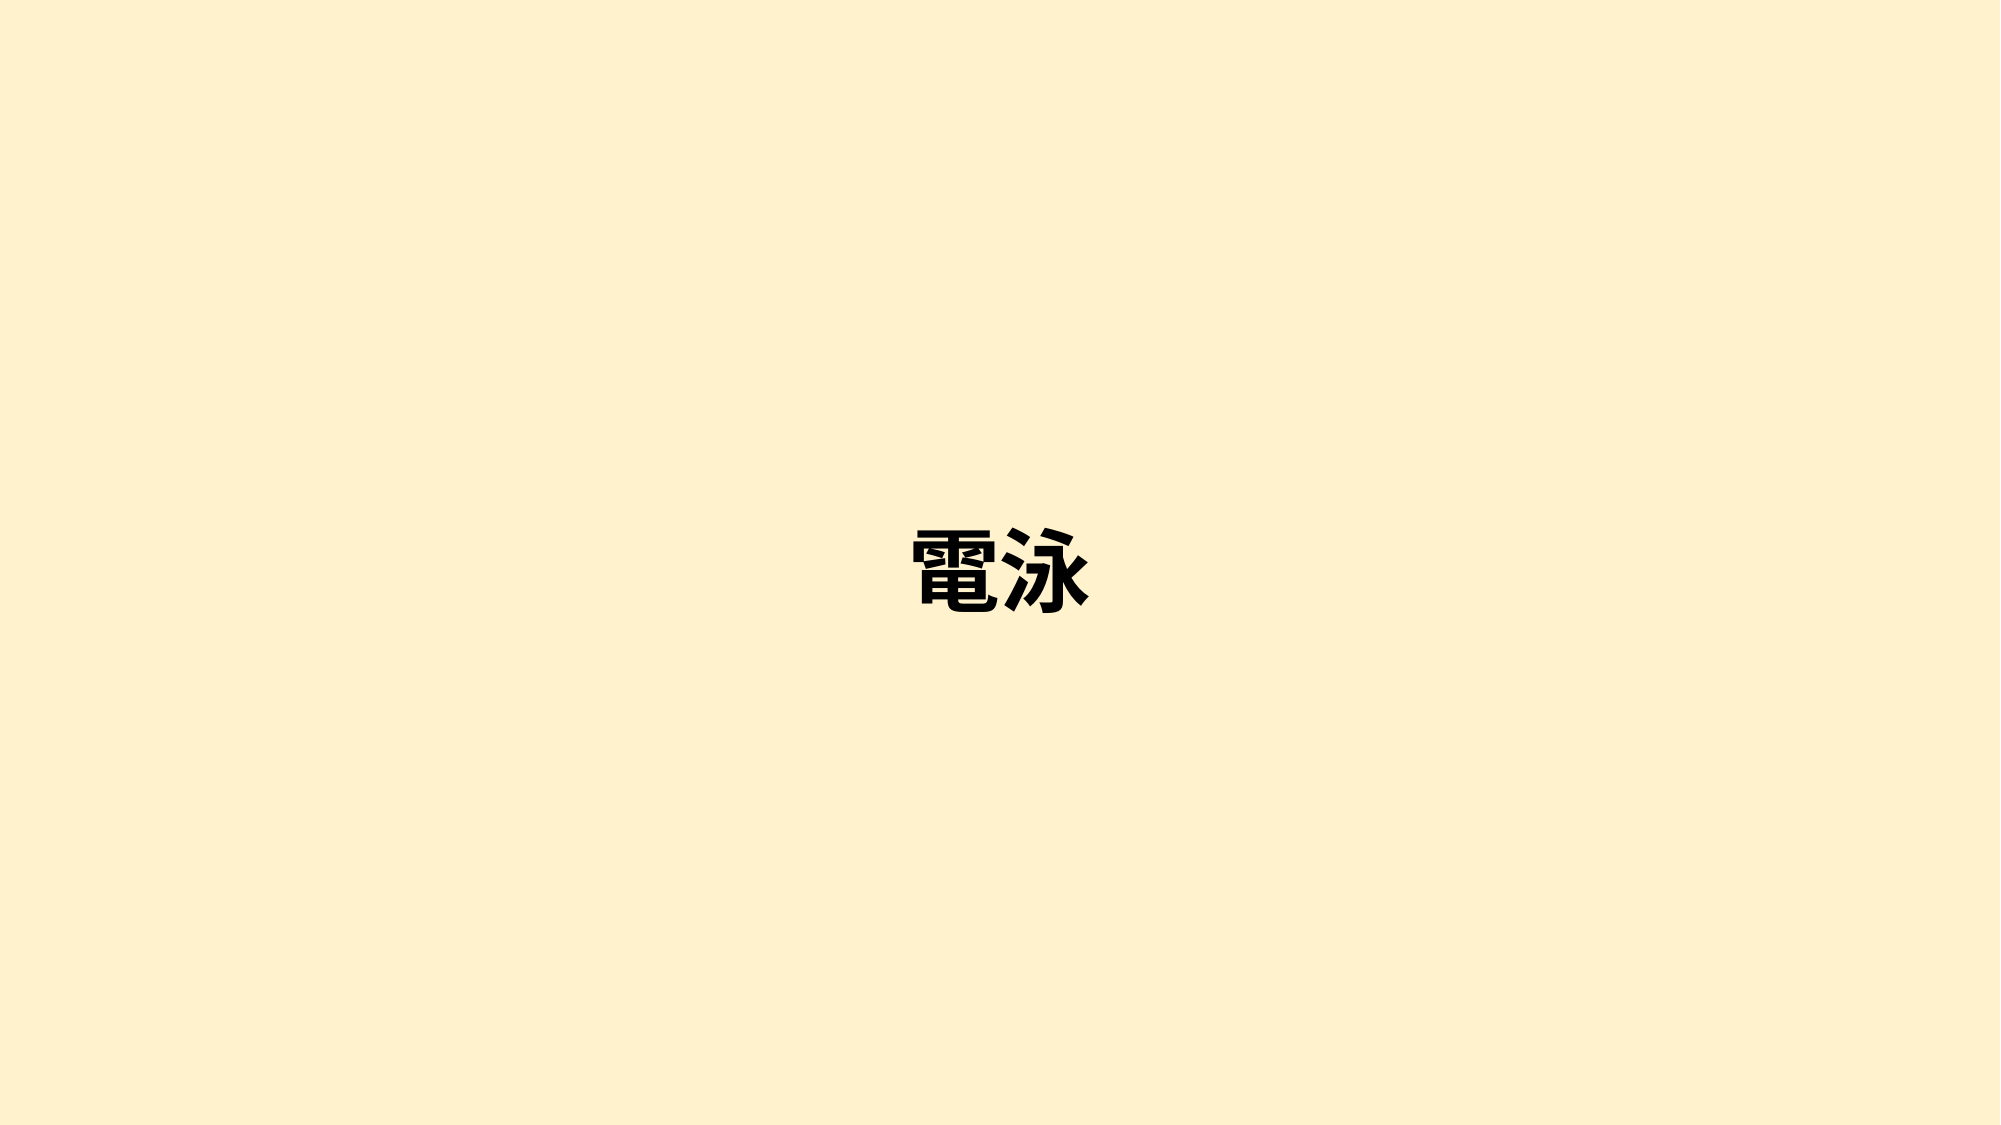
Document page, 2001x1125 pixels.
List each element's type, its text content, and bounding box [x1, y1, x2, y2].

title 電泳 [137, 466, 1863, 684]
